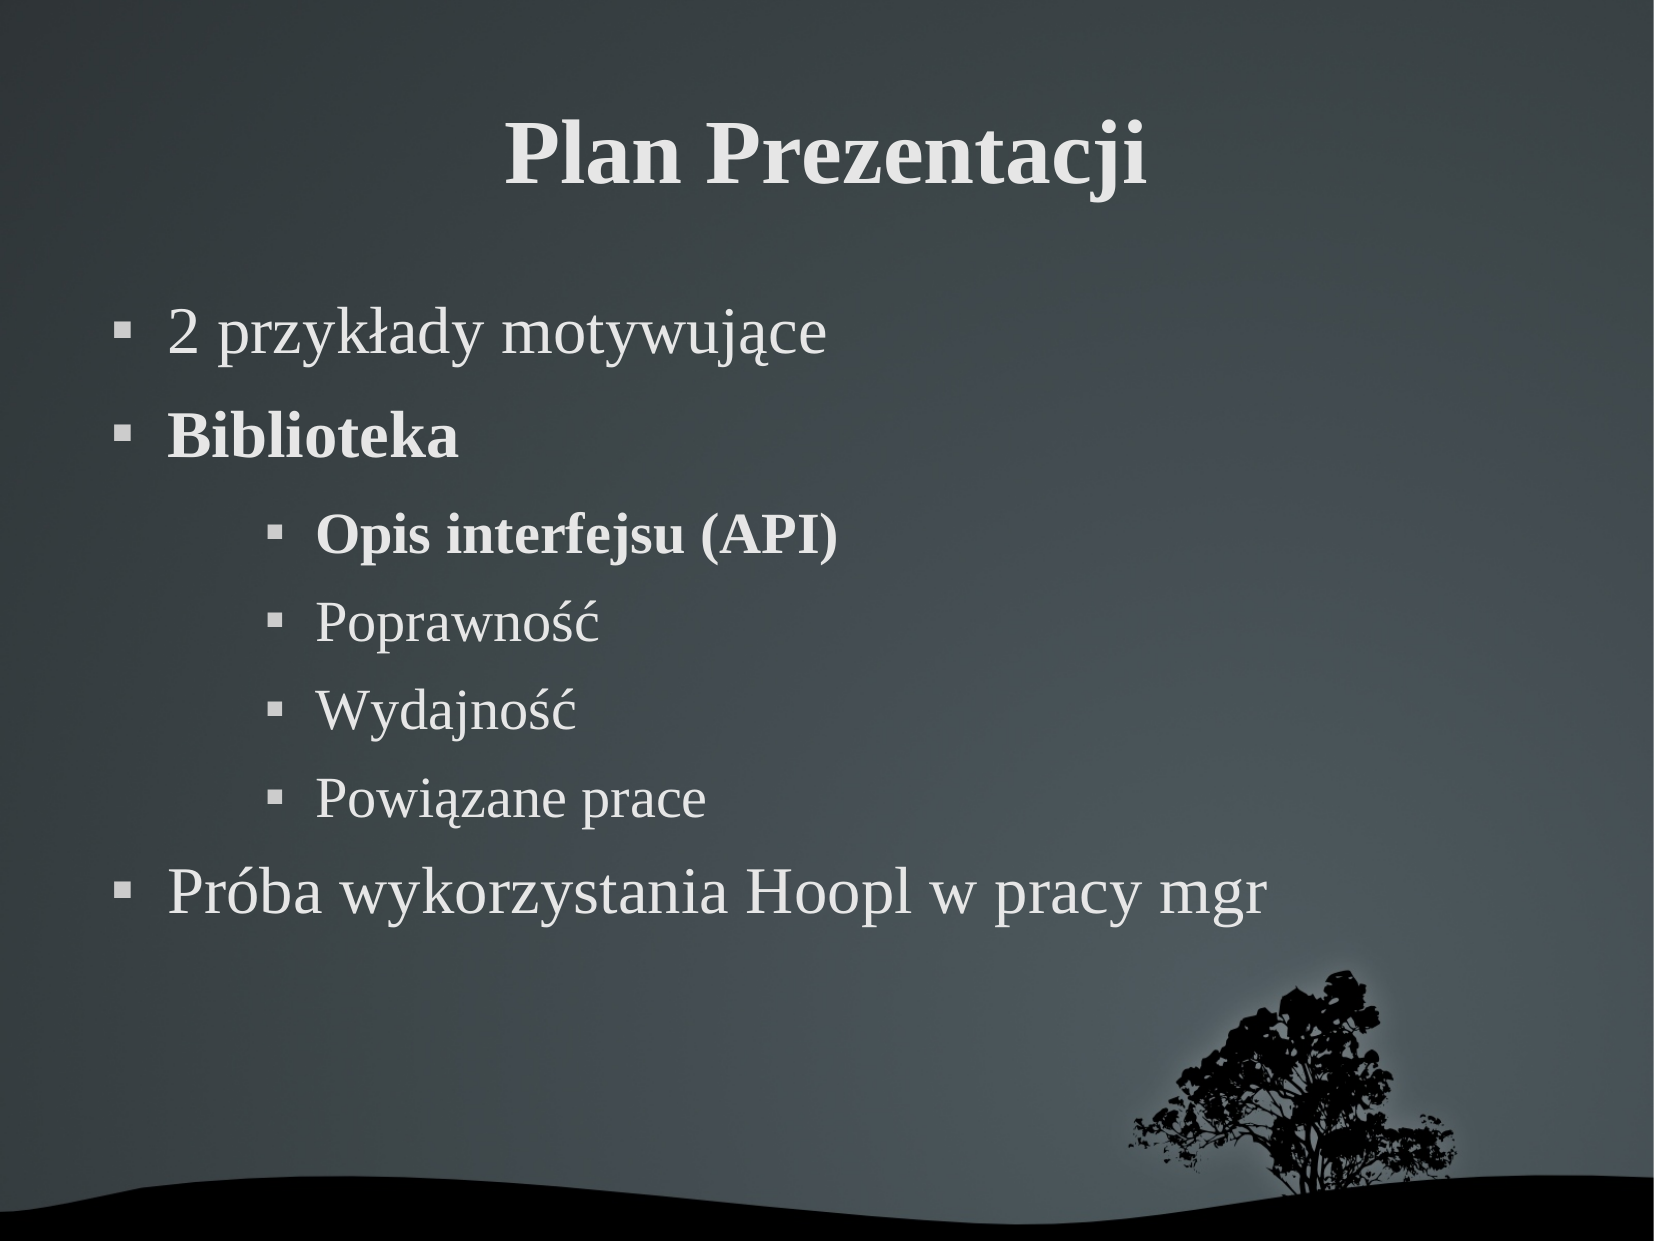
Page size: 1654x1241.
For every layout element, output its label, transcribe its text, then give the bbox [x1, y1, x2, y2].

list 2 przykłady motywujące Biblioteka Opis interfejsu (API) Poprawność Wydajność Powiązane prace Próba wykorzystania Hoopl w pracy mgr [78, 294, 1567, 1098]
picture [0, 0, 1654, 1241]
title Plan Prezentacji [82, 56, 1571, 250]
